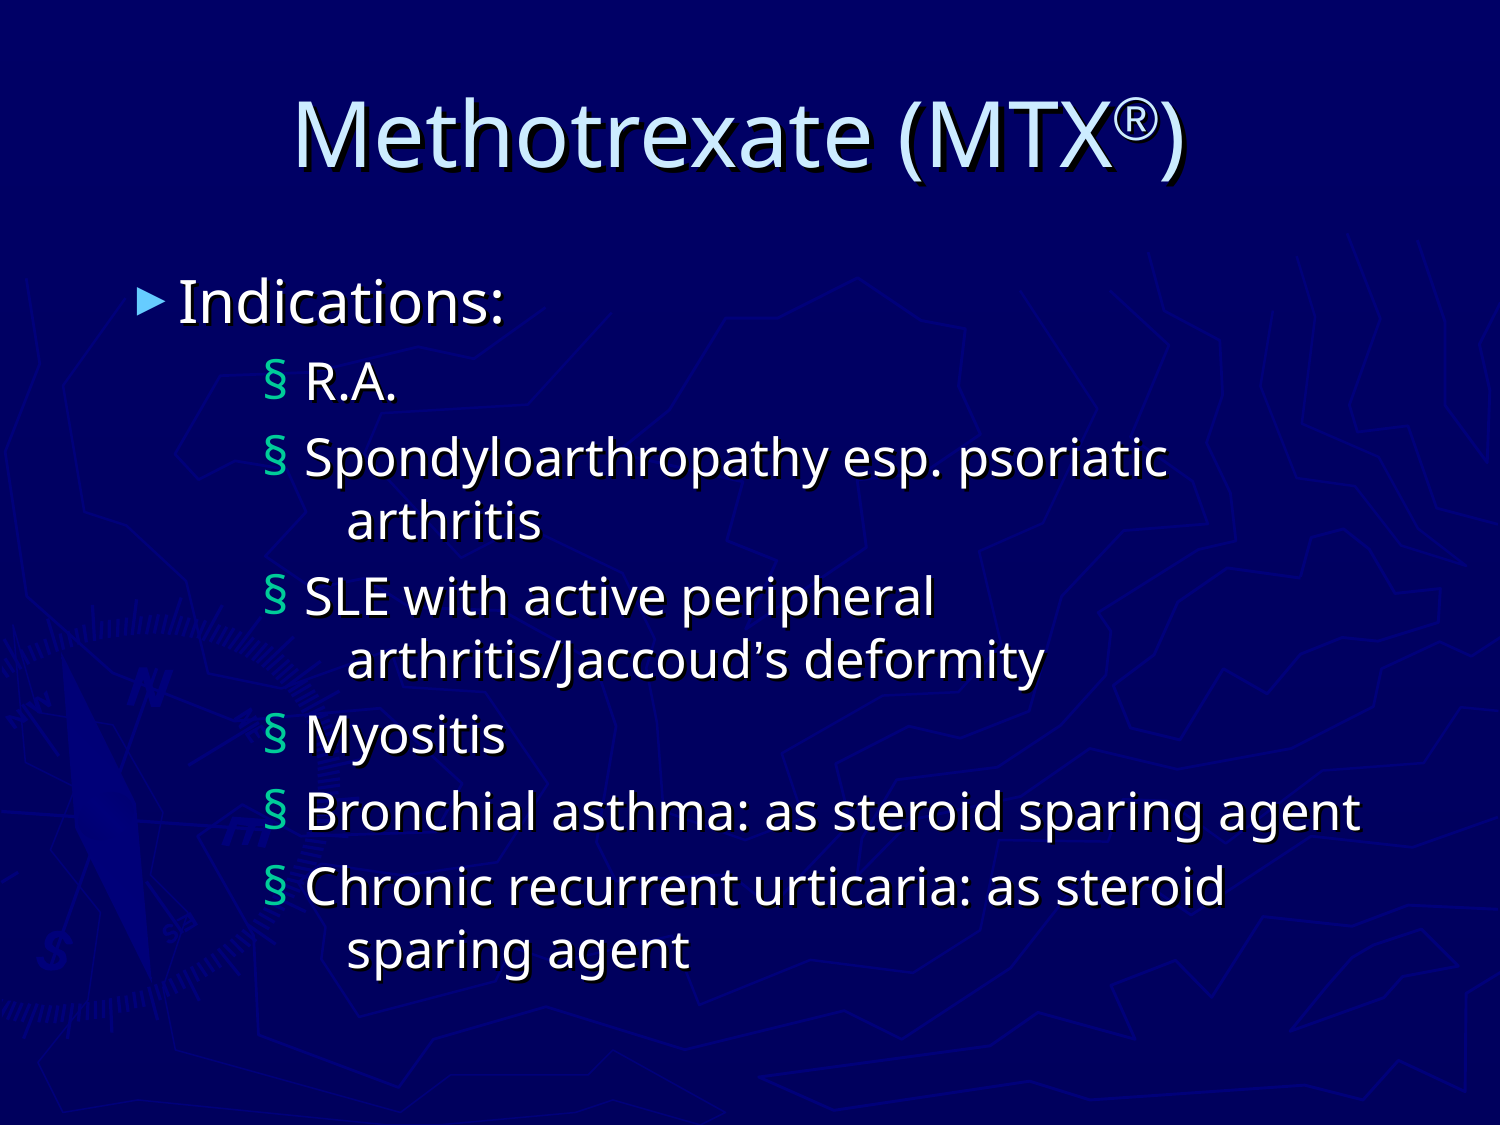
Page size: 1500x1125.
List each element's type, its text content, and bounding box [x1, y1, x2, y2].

list Indications: R.A. Spondyloarthropathy esp. psoriatic arthritis SLE with active peripheral arthritis/Jaccoud’s deformity Myositis Bronchial asthma: as steroid sparing agent Chronic recurrent urticaria: as steroid sparing agent [112, 255, 1388, 1031]
title Methotrexate (MTX®) [49, 37, 1451, 225]
